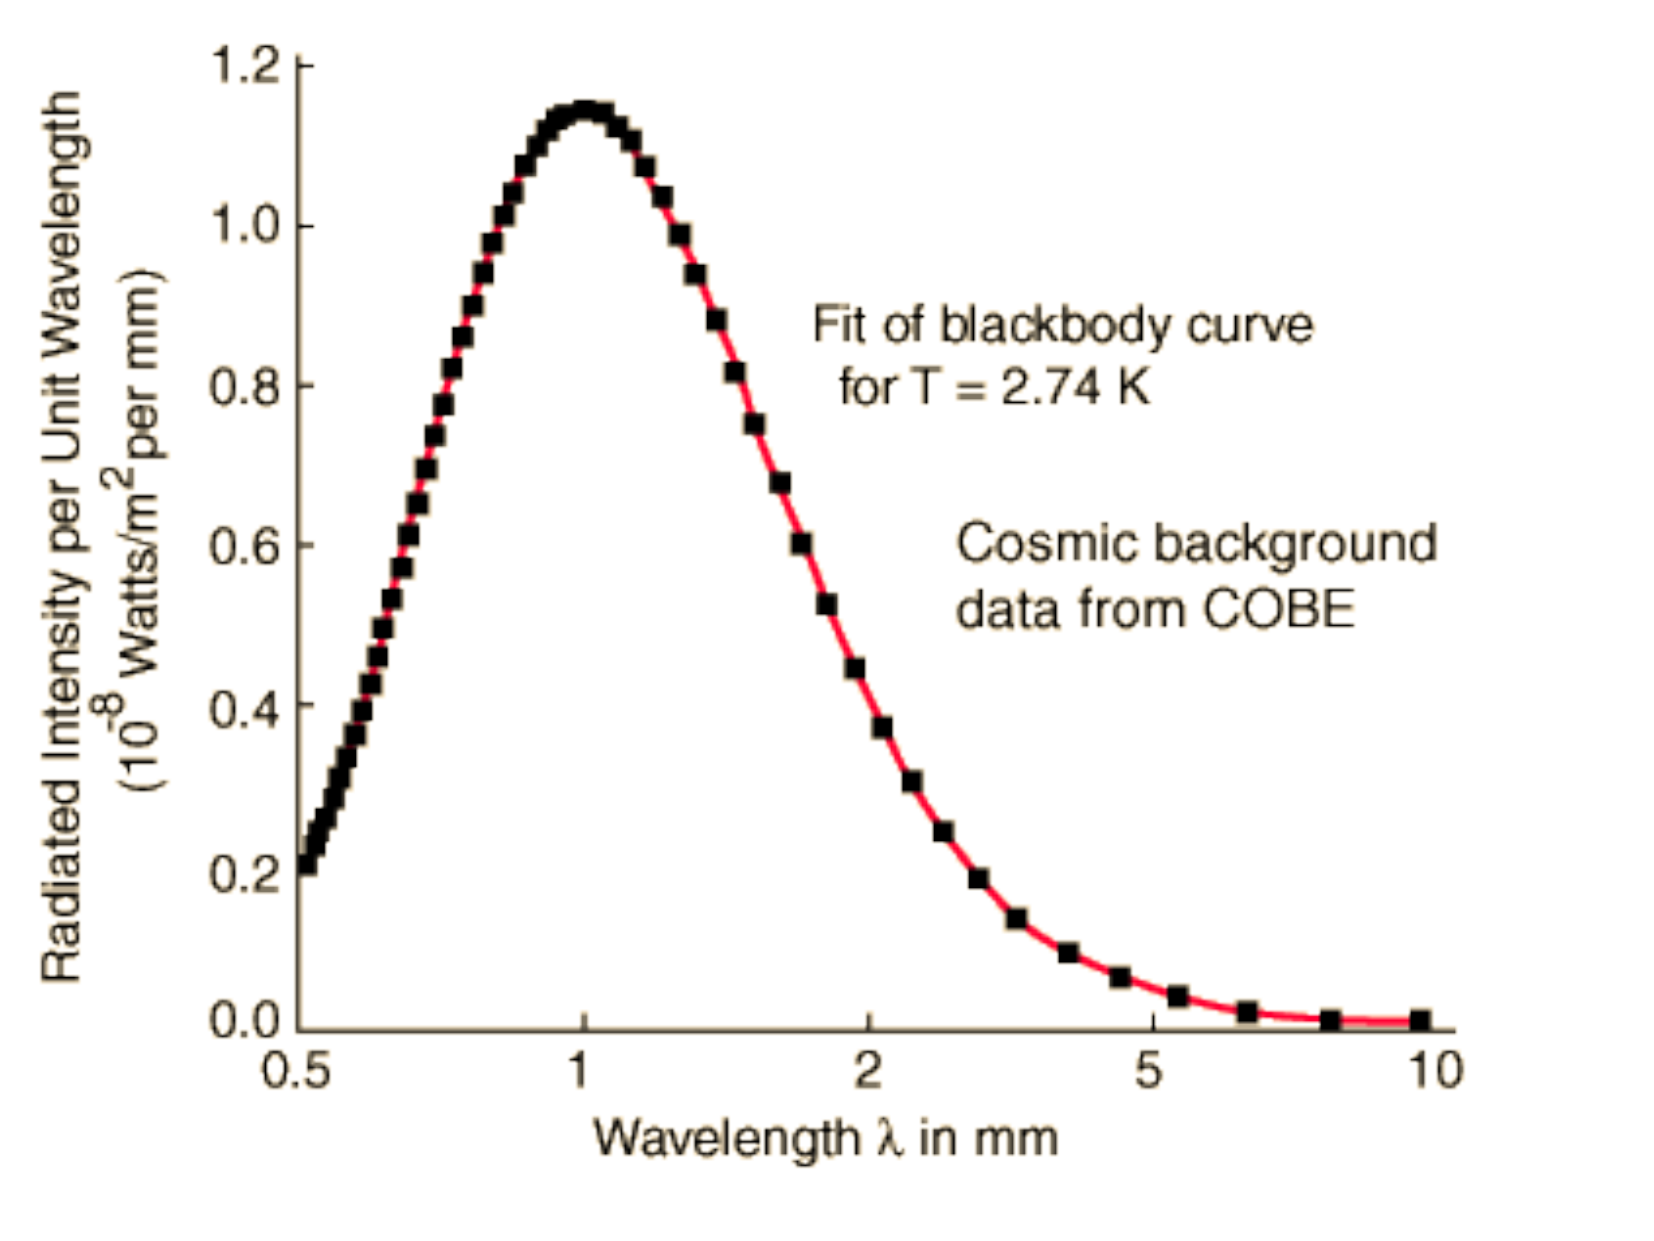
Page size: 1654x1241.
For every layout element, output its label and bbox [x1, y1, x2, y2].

picture [3, 0, 1501, 1201]
